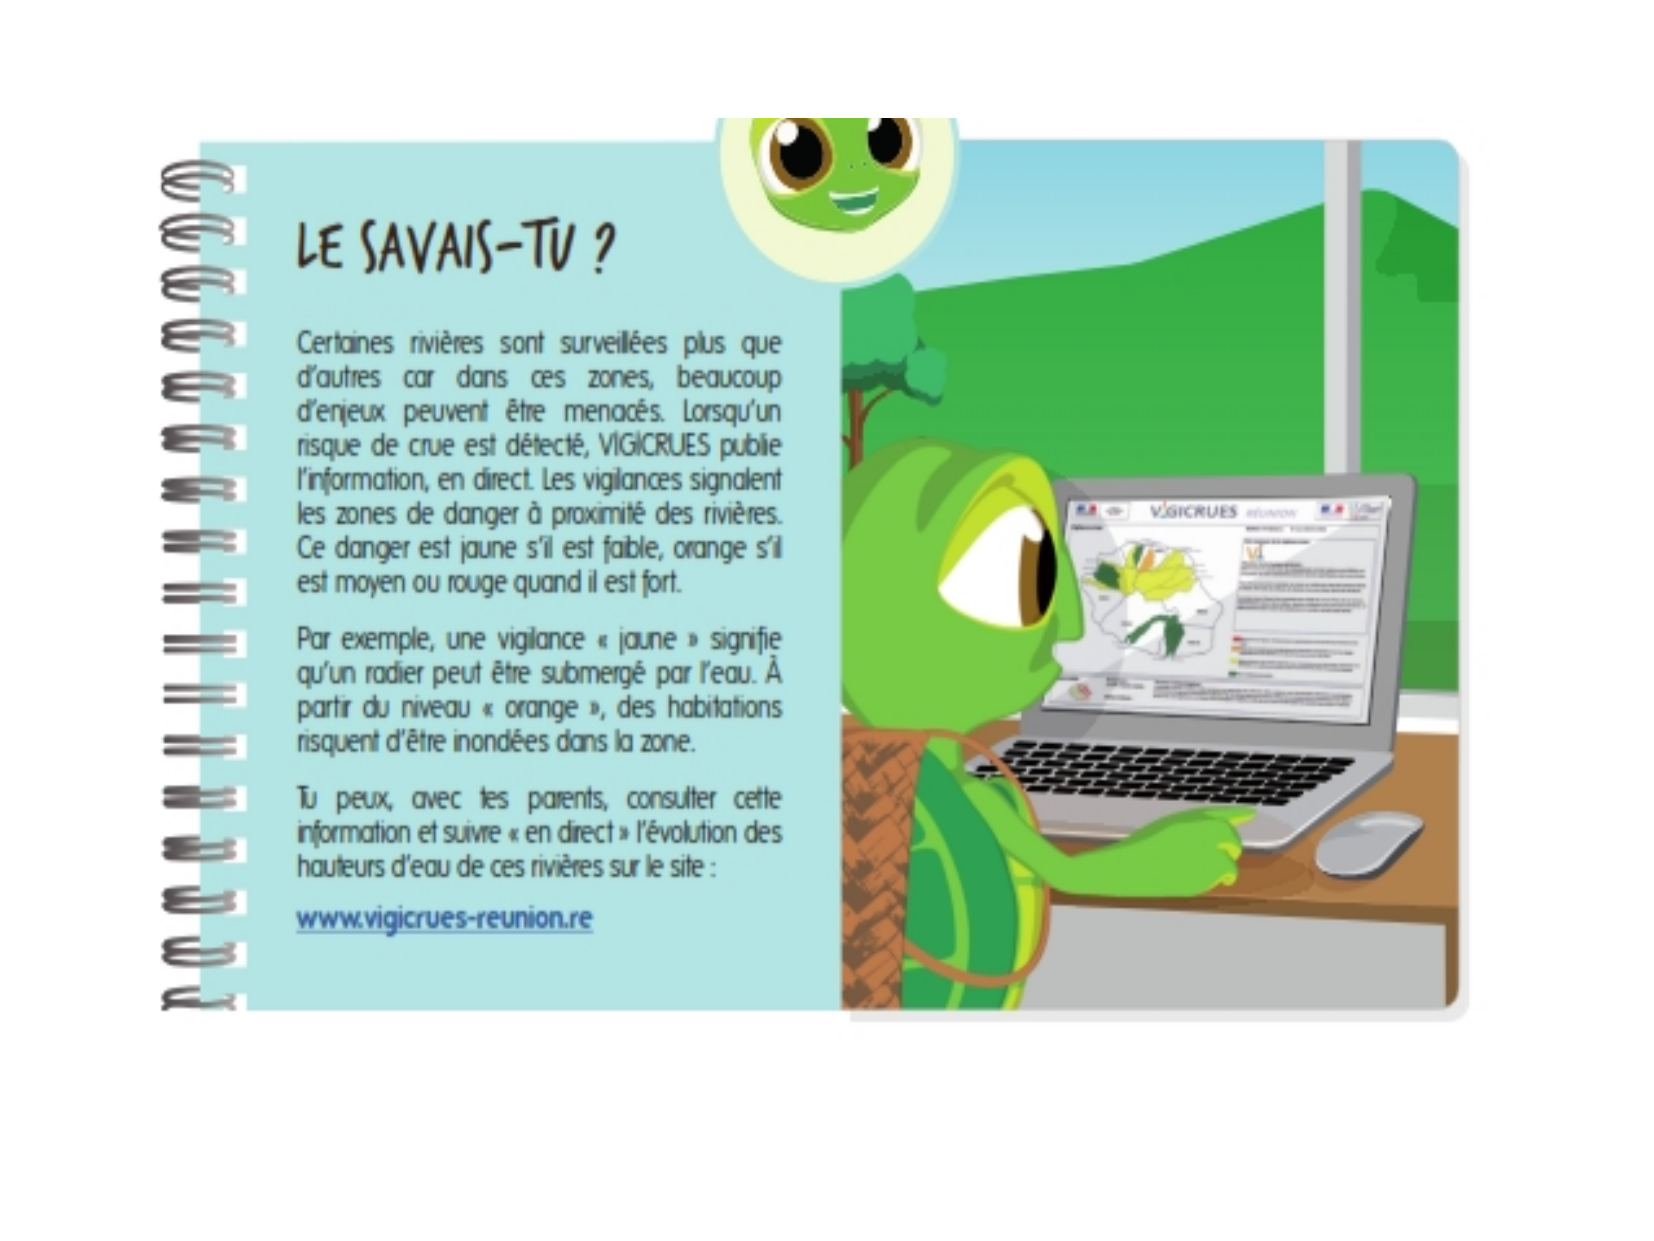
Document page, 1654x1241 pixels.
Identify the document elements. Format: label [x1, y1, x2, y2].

picture [157, 118, 1501, 1040]
